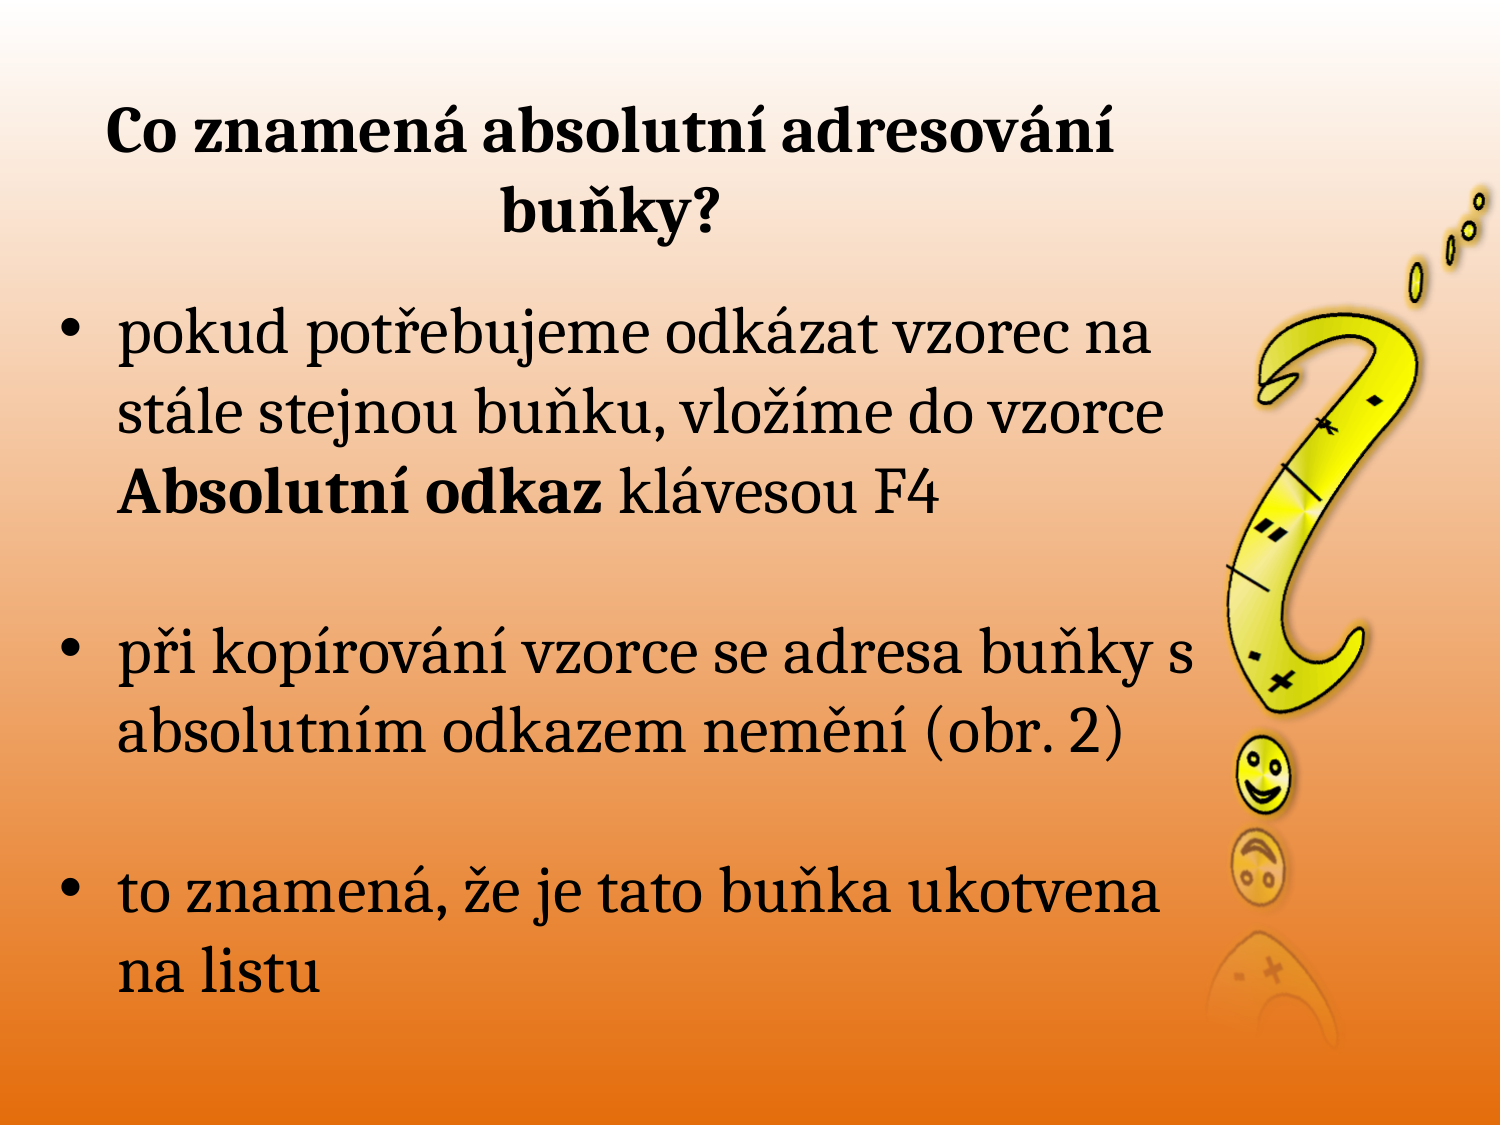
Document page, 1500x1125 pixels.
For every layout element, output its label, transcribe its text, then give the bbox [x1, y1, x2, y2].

text_box pokud potřebujeme odkázat vzorec na stále stejnou buňku, vložíme do vzorce Absolutní odkaz klávesou F4 při kopírování vzorce se adresa buňky s absolutním odkazem nemění (obr. 2) to znamená, že je tato buňka ukotvena na listu [0, 278, 1211, 1014]
text_box Co znamená absolutní adresování buňky? [0, 78, 1223, 254]
picture [1171, 160, 1500, 1125]
